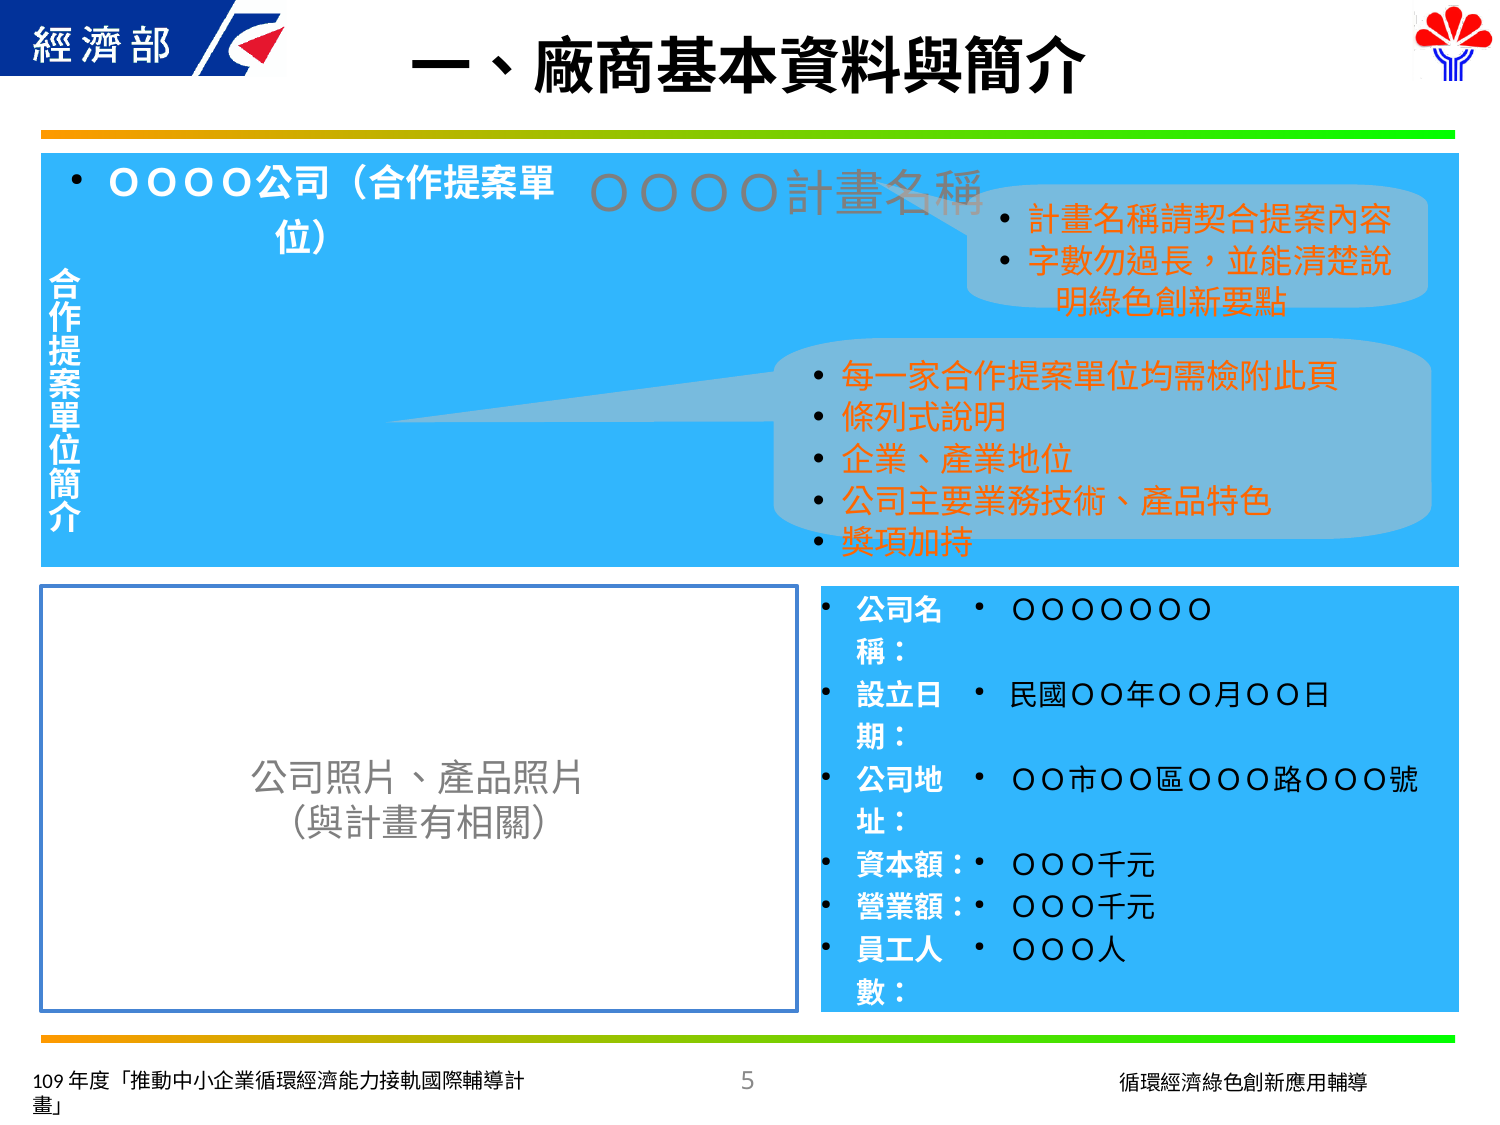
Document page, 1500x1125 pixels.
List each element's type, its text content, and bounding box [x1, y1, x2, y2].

table_header ＯＯＯＯ計畫名稱 [898, 177, 916, 189]
table_header [124, 262, 1459, 567]
table_cell ＯＯ市ＯＯ區ＯＯＯ路ＯＯＯ號 [974, 756, 1459, 841]
table_cell 公司地址： [821, 756, 974, 841]
text_box 公司照片、產品照片 （與計畫有相關） [41, 586, 797, 1011]
title 一、廠商基本資料與簡介 [0, 19, 1497, 109]
text_box 5 [572, 1051, 923, 1112]
table_cell 民國ＯＯ年ＯＯ月ＯＯ日 [974, 671, 1459, 756]
table_header [1274, 308, 1282, 313]
table_header ＯＯＯＯ計畫名稱 [585, 153, 1459, 262]
table_cell 員工人數： [821, 927, 974, 1012]
text_box 計畫名稱請契合提案內容 字數勿過長，並能清楚說明綠色創新要點 [874, 181, 1428, 308]
table_header 合作提案單位簡介 [41, 262, 124, 567]
table_cell 設立日期： [821, 671, 974, 756]
table_cell 資本額： [821, 841, 974, 884]
table_cell ＯＯＯ千元 [974, 884, 1459, 927]
table_header ＯＯＯＯ計畫名稱 [904, 200, 921, 210]
table_header 公司名稱： [821, 586, 974, 671]
table_header ＯＯＯＯ公司（合作提案單位） [41, 153, 585, 262]
table_cell 營業額： [821, 884, 974, 927]
table_header ＯＯＯＯＯＯＯ [974, 586, 1459, 671]
table_cell ＯＯＯ千元 [974, 841, 1459, 884]
table_cell ＯＯＯ人 [974, 927, 1459, 1012]
text_box 每一家合作提案單位均需檢附此頁 條列式說明 企業、產業地位 公司主要業務技術、產品特色 獎項加持 [385, 338, 1432, 539]
